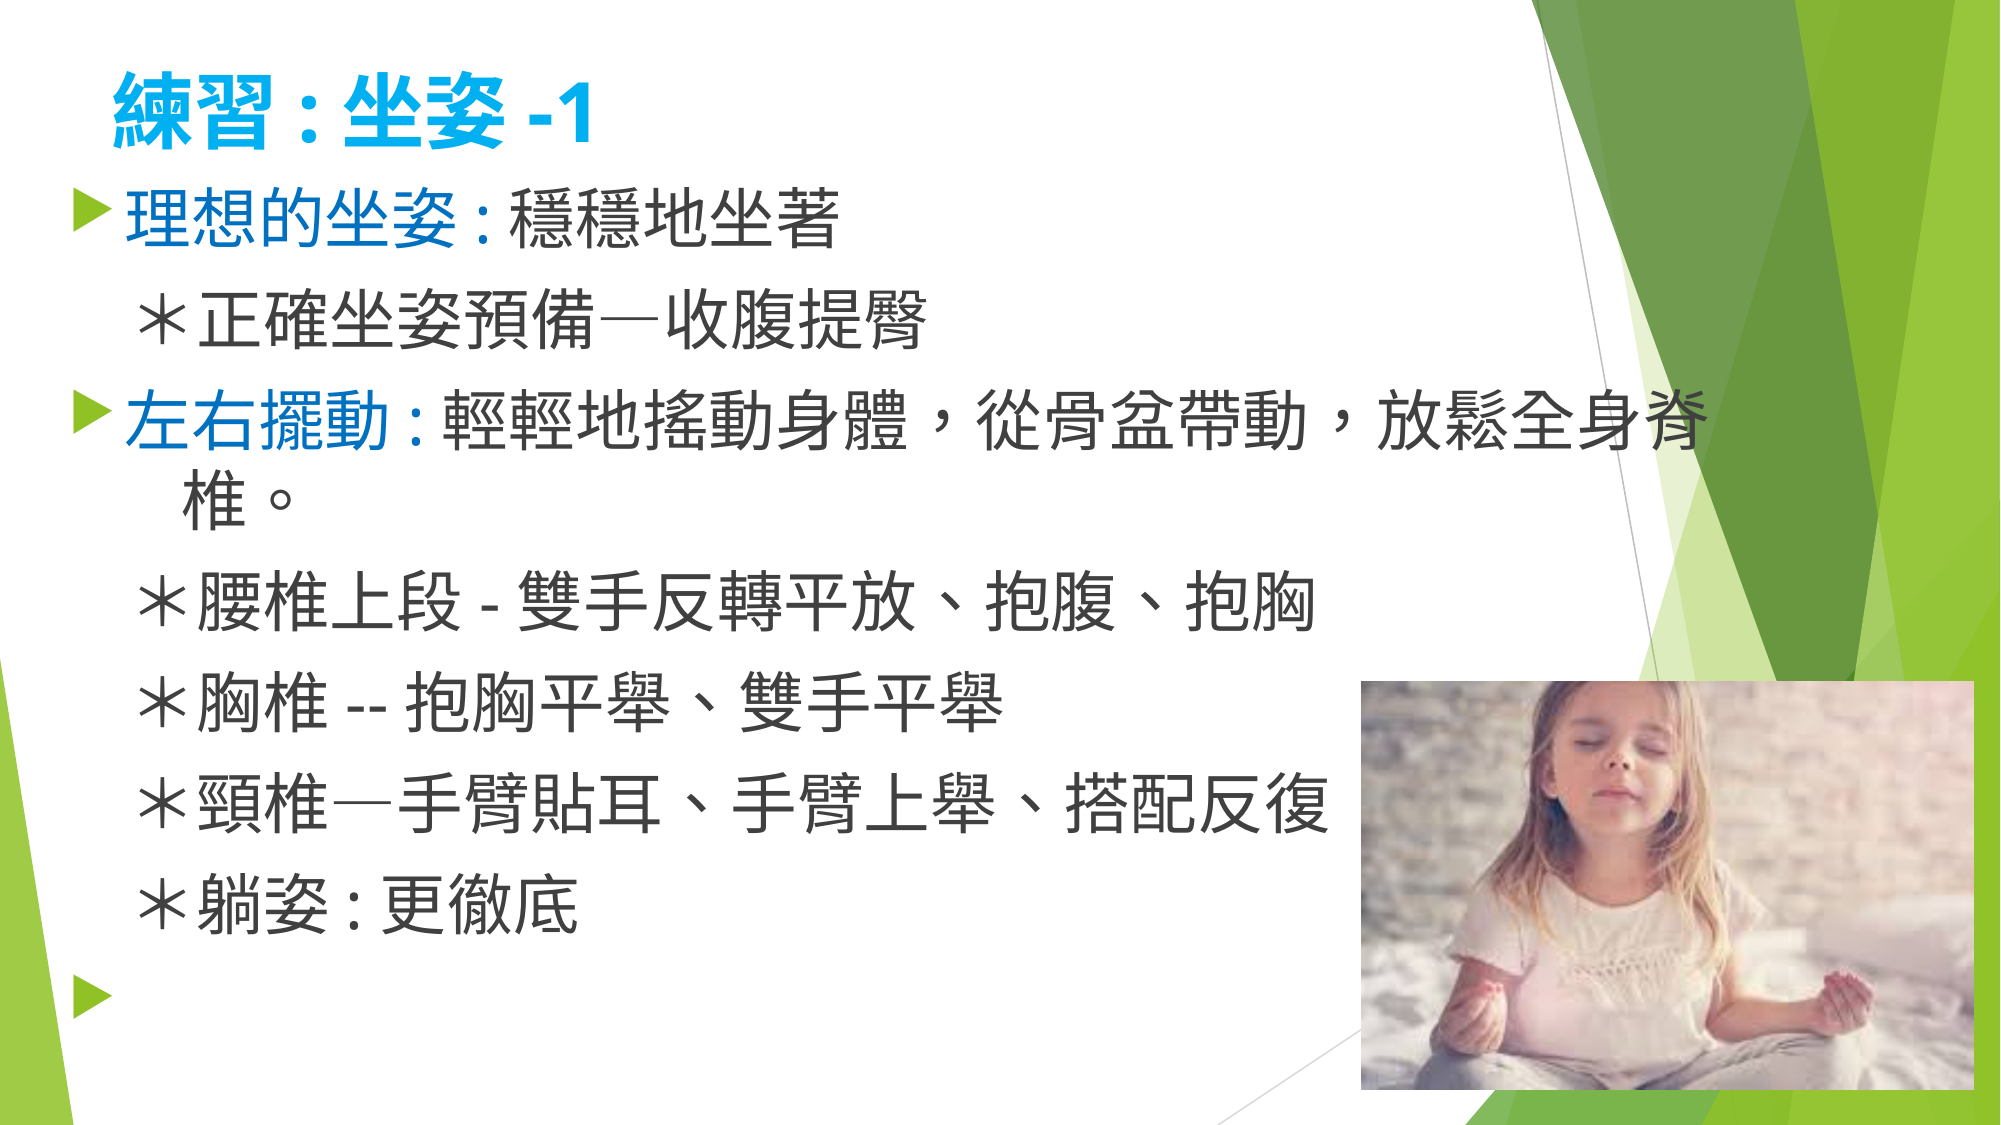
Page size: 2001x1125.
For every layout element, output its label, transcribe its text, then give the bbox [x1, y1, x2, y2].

title 練習:坐姿-1 [96, 52, 1507, 169]
picture [1361, 681, 1974, 1090]
list 理想的坐姿:穩穩地坐著 ＊正確坐姿預備—收腹提臀 左右擺動:輕輕地搖動身體，從骨盆帶動，放鬆全身脊椎。 ＊腰椎上段-雙手反轉平放、抱腹、抱胸 ＊胸椎--抱胸平舉、雙手平舉 ＊頸椎—手臂貼耳、手臂上舉、搭配反復 ＊躺姿:更徹底 [53, 169, 1740, 1101]
